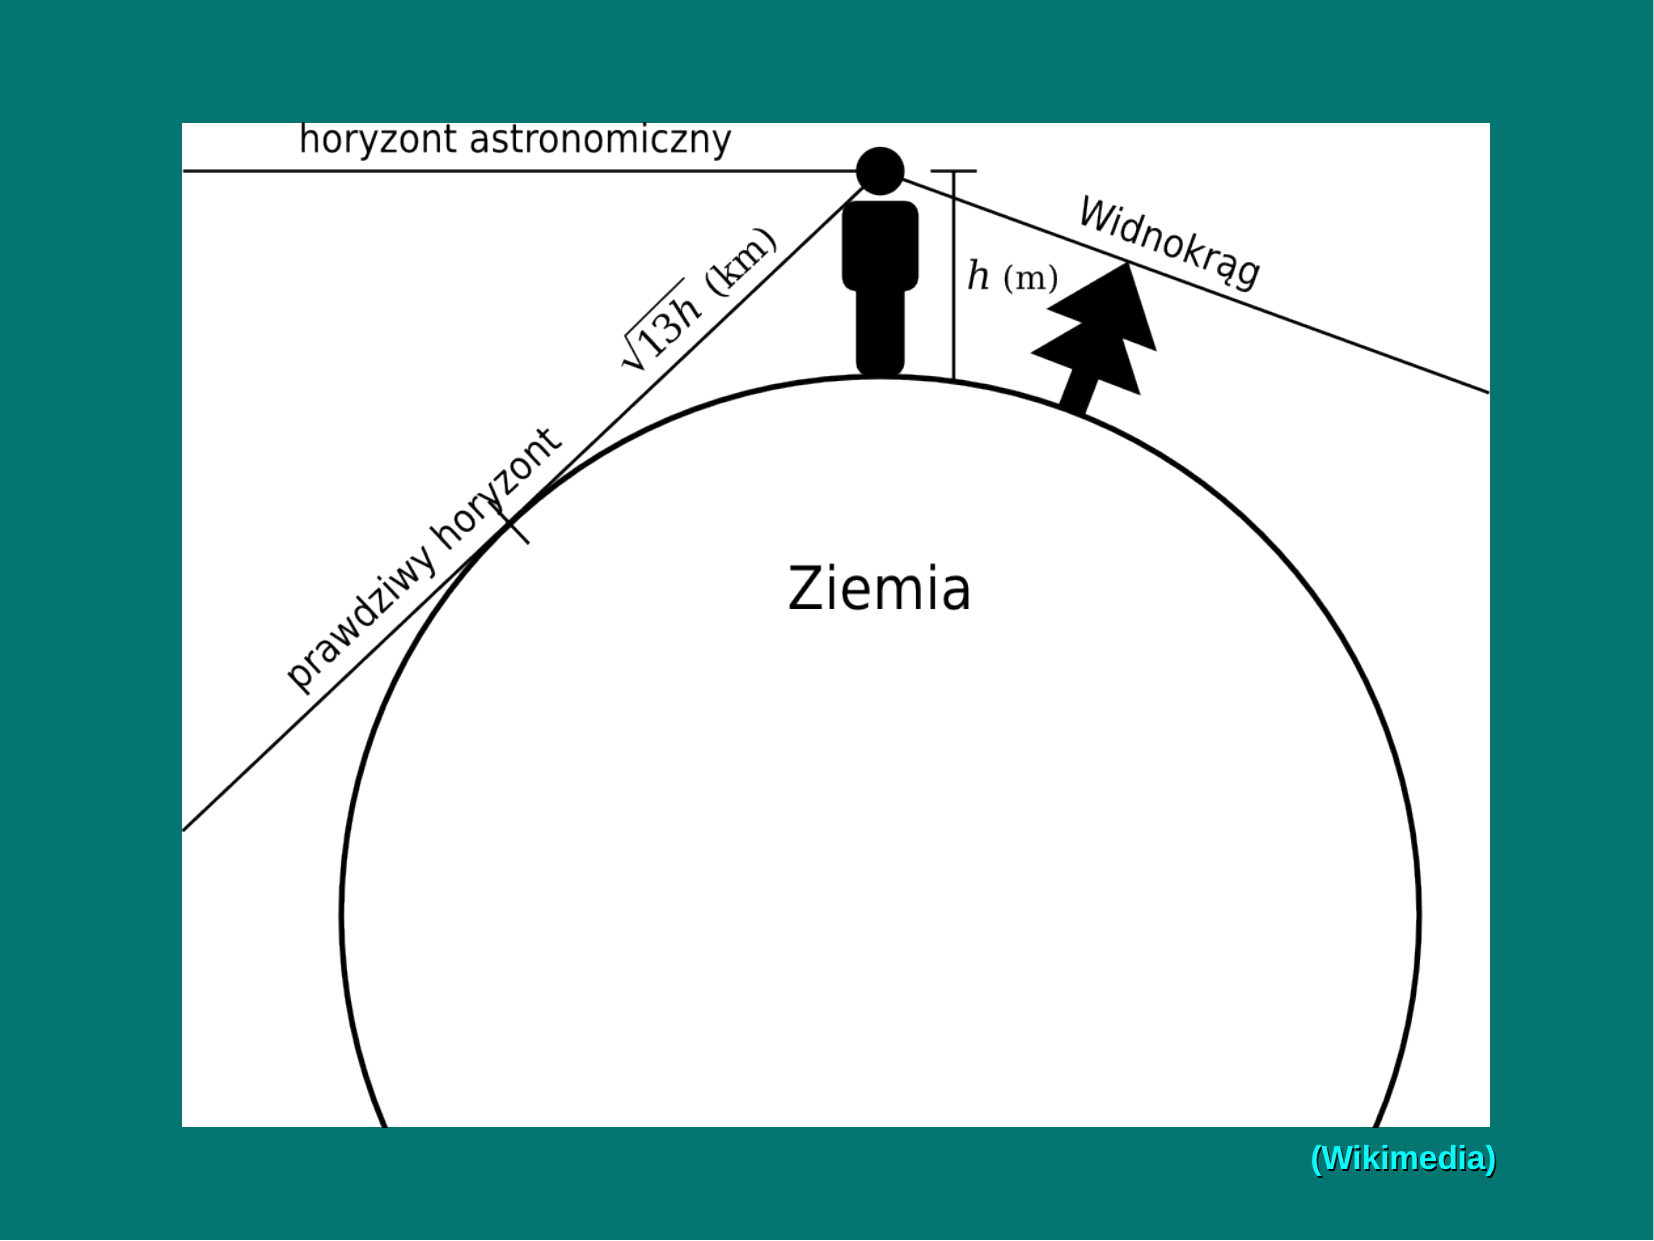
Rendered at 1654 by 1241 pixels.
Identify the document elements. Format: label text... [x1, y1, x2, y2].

text_box (Wikimedia) [1295, 1132, 1512, 1185]
picture [181, 122, 1491, 1128]
